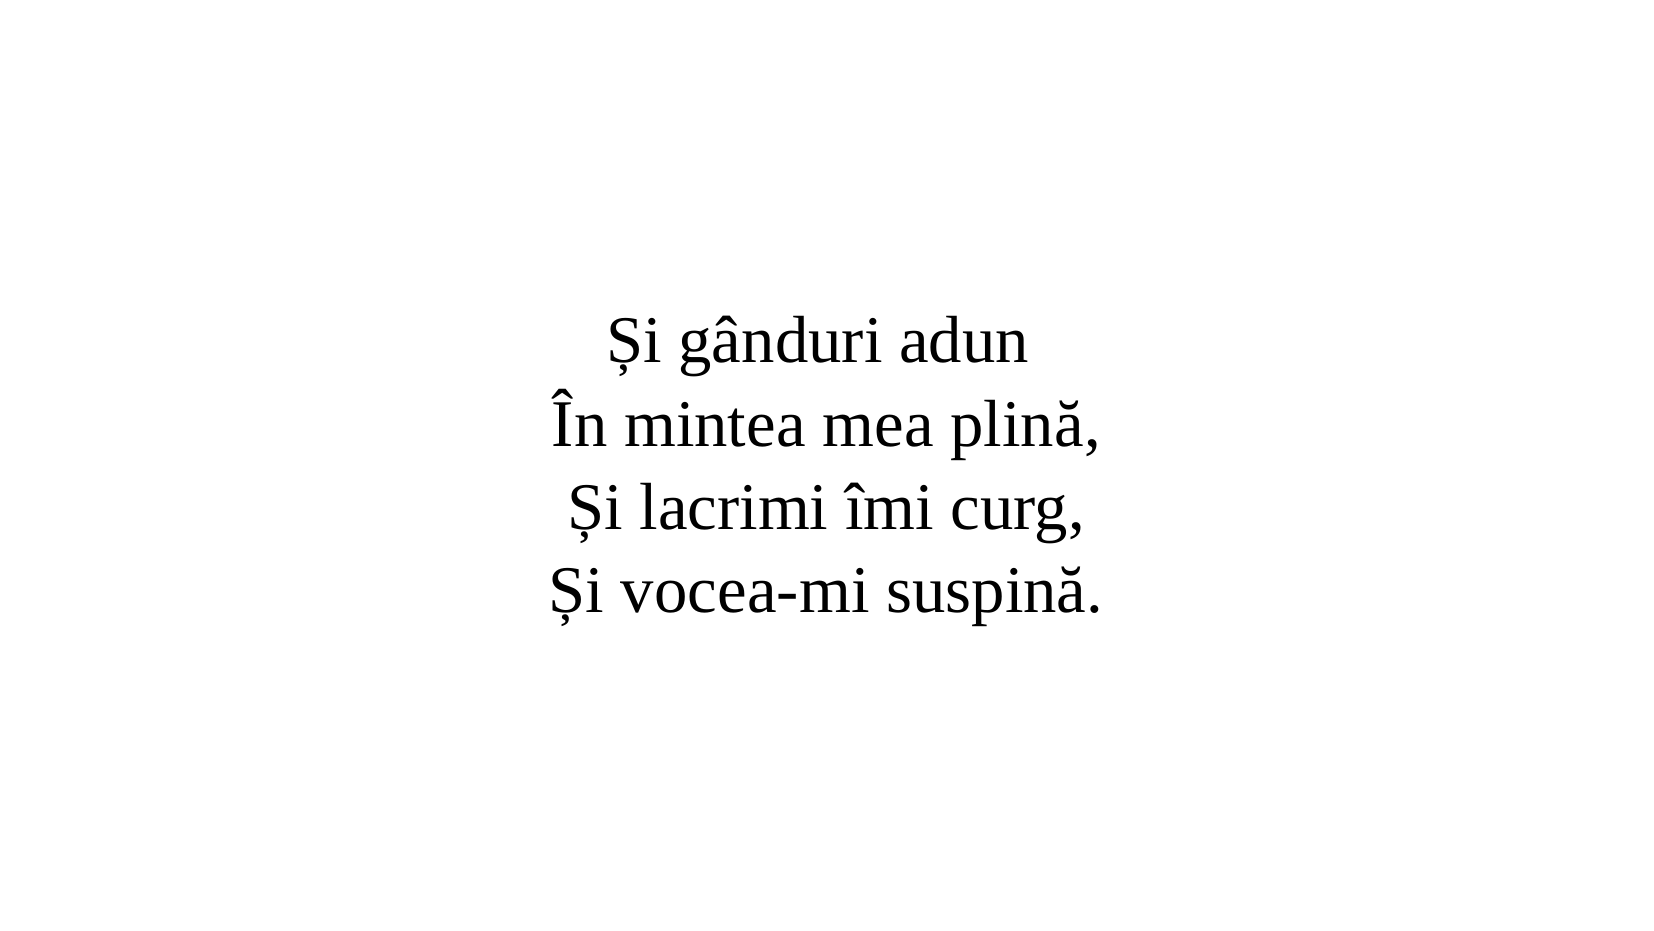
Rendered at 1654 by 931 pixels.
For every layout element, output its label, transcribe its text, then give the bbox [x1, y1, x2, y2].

subtitle Și gânduri adun În mintea mea plină, Și lacrimi îmi curg, Și vocea-mi suspină. [300, 150, 1354, 781]
